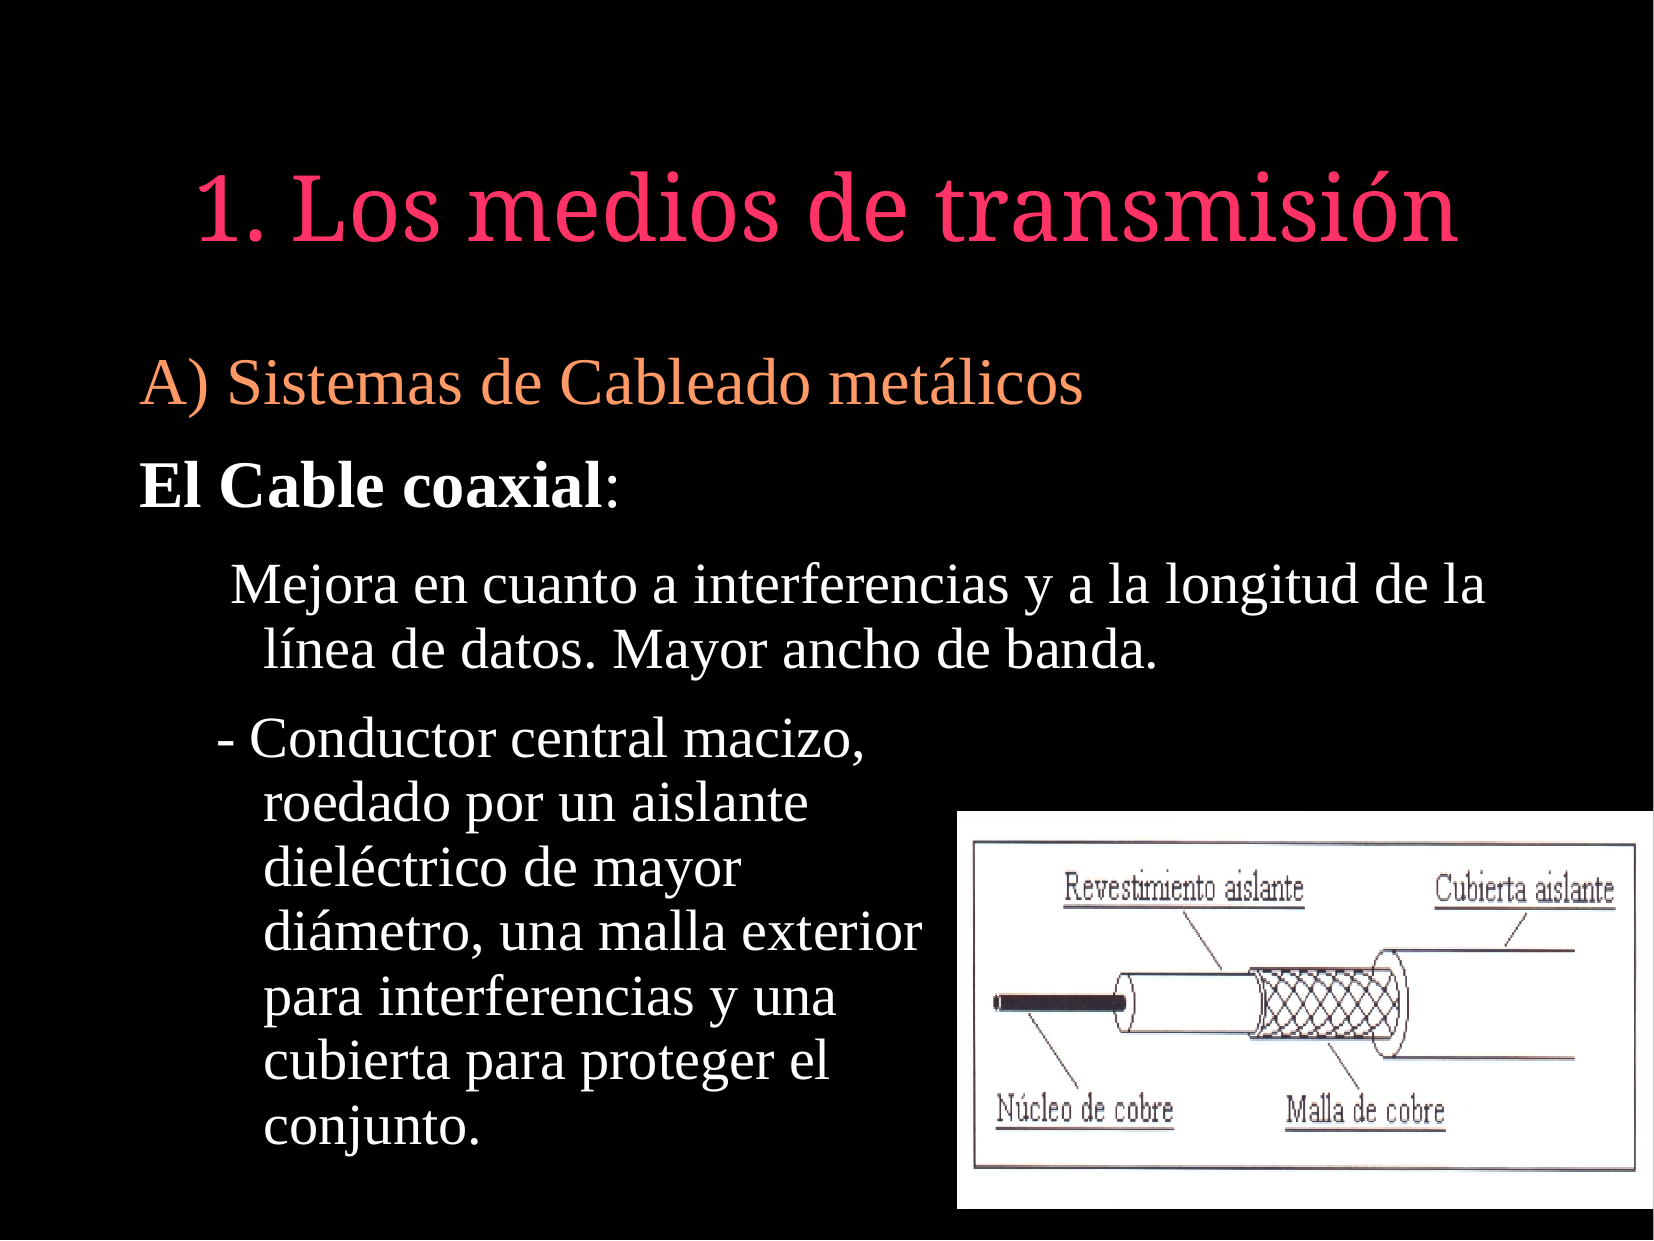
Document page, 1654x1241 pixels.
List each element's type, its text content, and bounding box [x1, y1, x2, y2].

picture [957, 811, 1654, 1209]
title 1. Los medios de transmisión [121, 102, 1534, 311]
list A) Sistemas de Cableado metálicos El Cable coaxial: Mejora en cuanto a interferencias y a la longitud de la línea de datos. Mayor ancho de banda. [121, 344, 1581, 706]
list - Conductor central macizo, roedado por un aislante dieléctrico de mayor diámetro, una malla exterior para interferencias y una cubierta para proteger el conjunto. [121, 705, 938, 1164]
